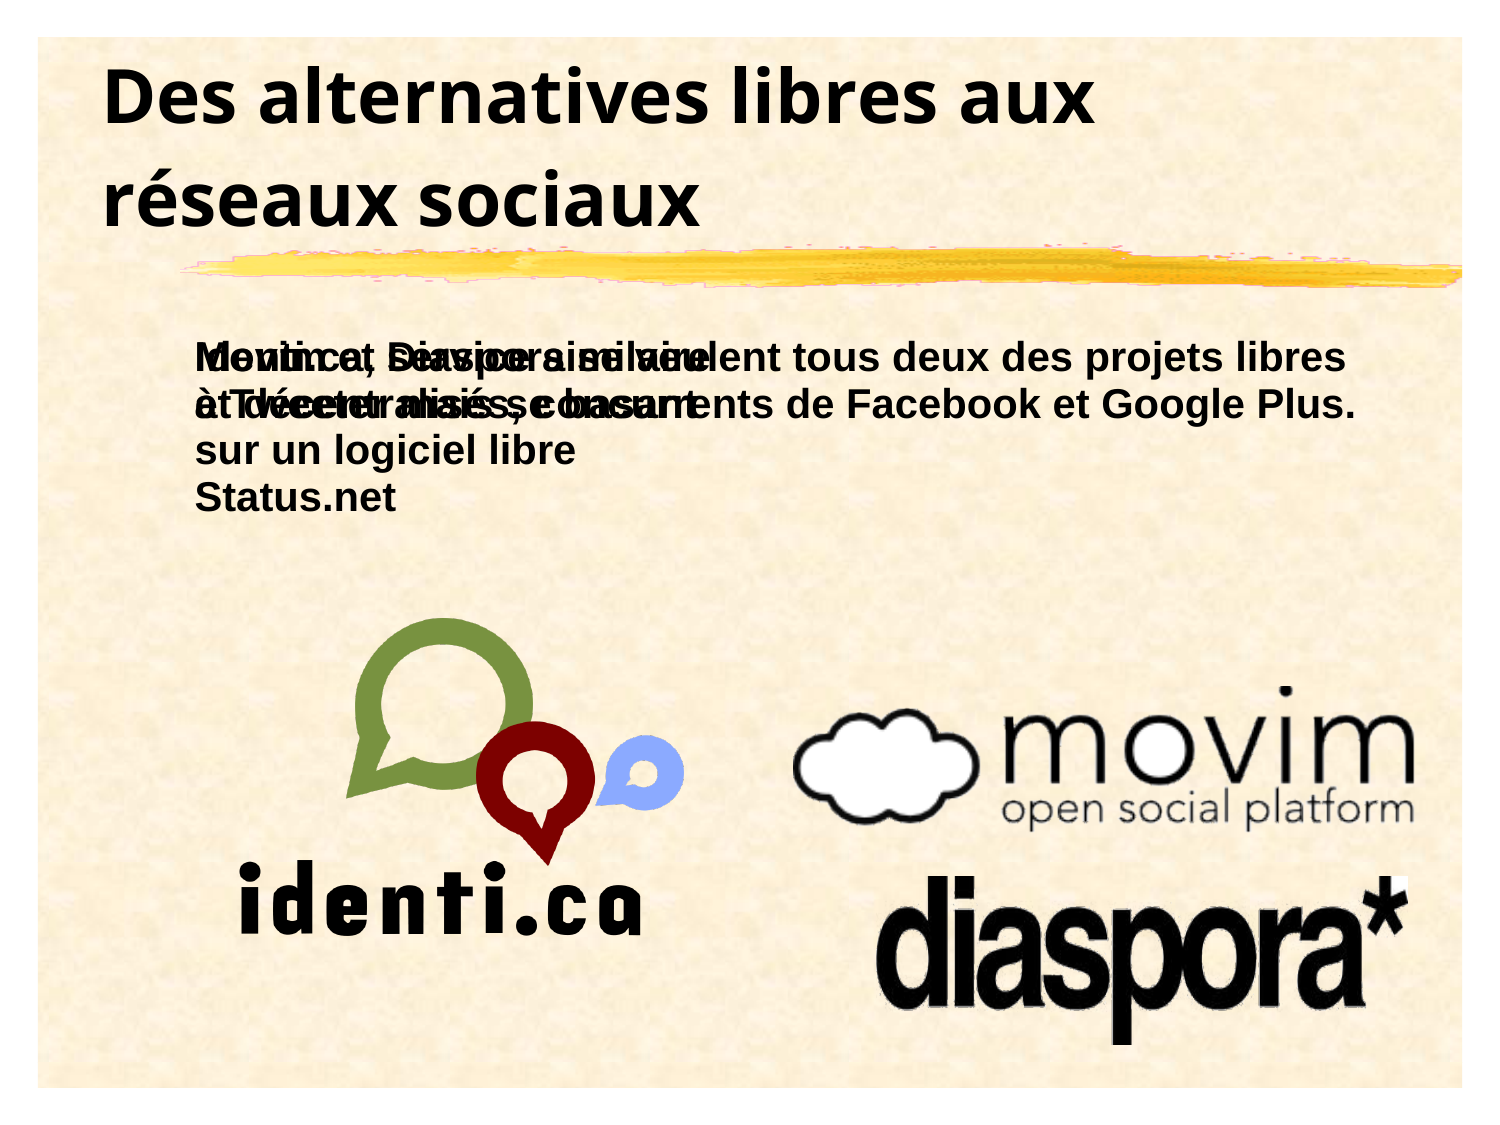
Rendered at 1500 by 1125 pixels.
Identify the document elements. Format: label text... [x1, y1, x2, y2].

picture [37, 37, 1463, 1088]
title Des alternatives libres aux réseaux sociaux [101, 39, 1312, 253]
list Movim et Diaspora se veulent tous deux des projets libres et décentralisés, concurrents de Facebook et Google Plus. [761, 326, 1384, 965]
list Identi.ca, service similaire à Tweeter mais se basant sur un logiciel libre Status.net [109, 326, 731, 965]
